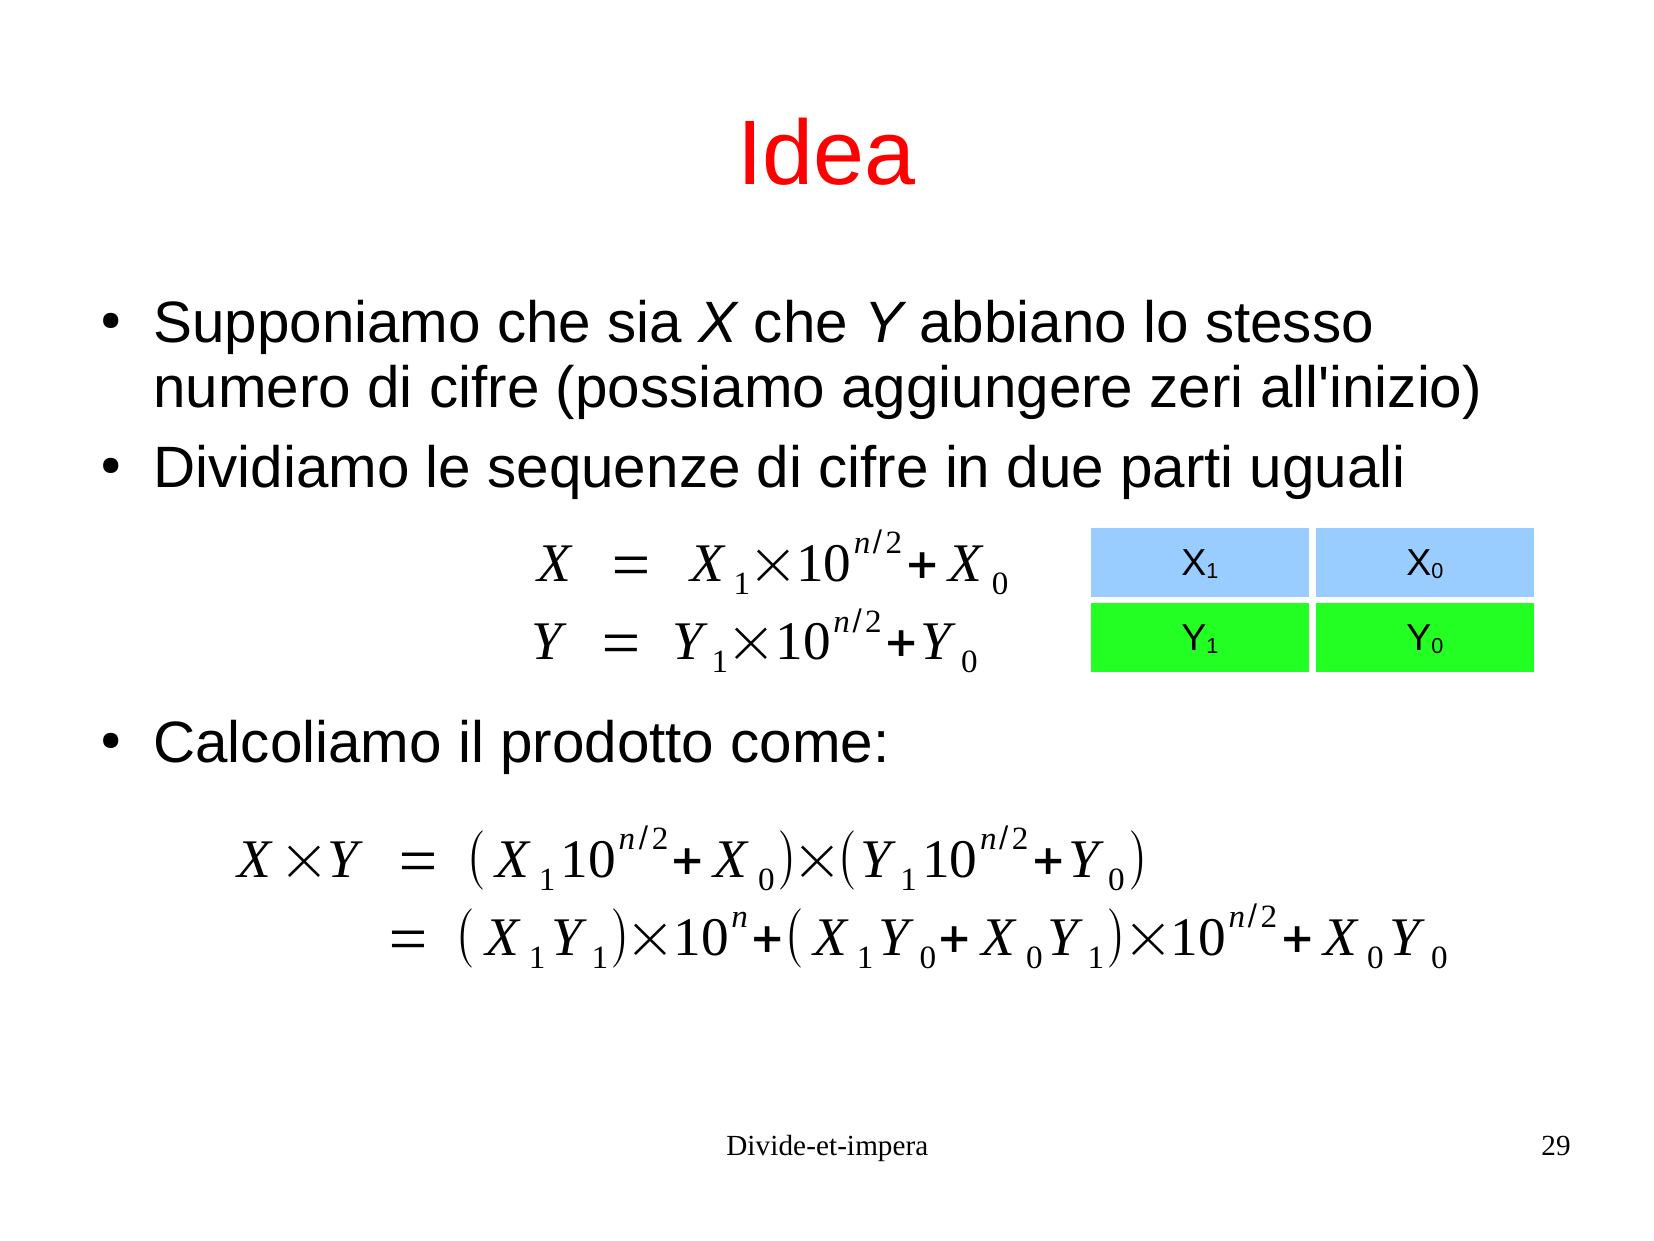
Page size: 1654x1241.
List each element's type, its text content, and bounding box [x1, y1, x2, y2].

title Idea [82, 49, 1571, 257]
text_box X1 [1087, 525, 1312, 600]
text_box X0 [1312, 525, 1538, 600]
chart [225, 820, 1454, 976]
chart [525, 525, 1016, 680]
text_box Y0 [1312, 600, 1538, 676]
text_box Y1 [1087, 600, 1312, 676]
list Supponiamo che sia X che Y abbiano lo stesso numero di cifre (possiamo aggiungere zeri all'inizio) Dividiamo le sequenze di cifre in due parti uguali Calcoliamo il prodotto come: [82, 290, 1571, 1109]
